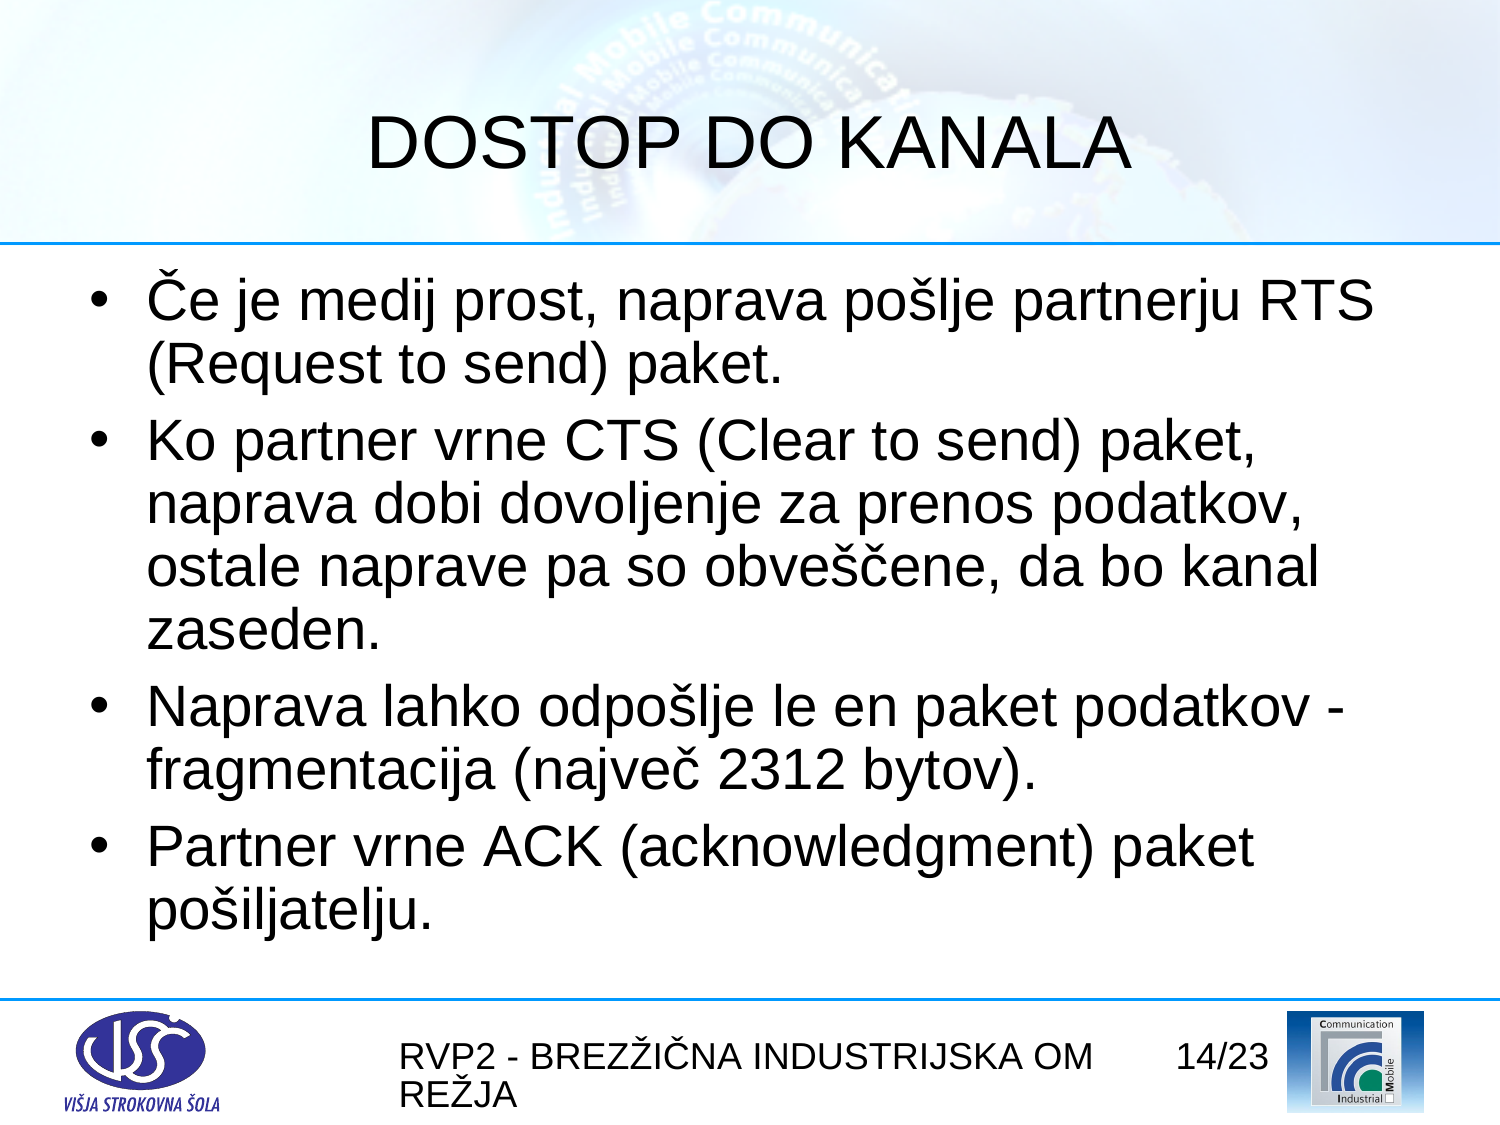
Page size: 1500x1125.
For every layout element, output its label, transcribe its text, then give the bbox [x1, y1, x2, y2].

list Če je medij prost, naprava pošlje partnerju RTS (Request to send) paket. Ko partner vrne CTS (Clear to send) paket, naprava dobi dovoljenje za prenos podatkov, ostale naprave pa so obveščene, da bo kanal zaseden. Naprava lahko odpošlje le en paket podatkov - fragmentacija (največ 2312 bytov). Partner vrne ACK (acknowledgment) paket pošiljatelju. [75, 262, 1426, 1031]
title DOSTOP DO KANALA [75, 45, 1426, 233]
picture [1287, 1031, 1424, 1113]
